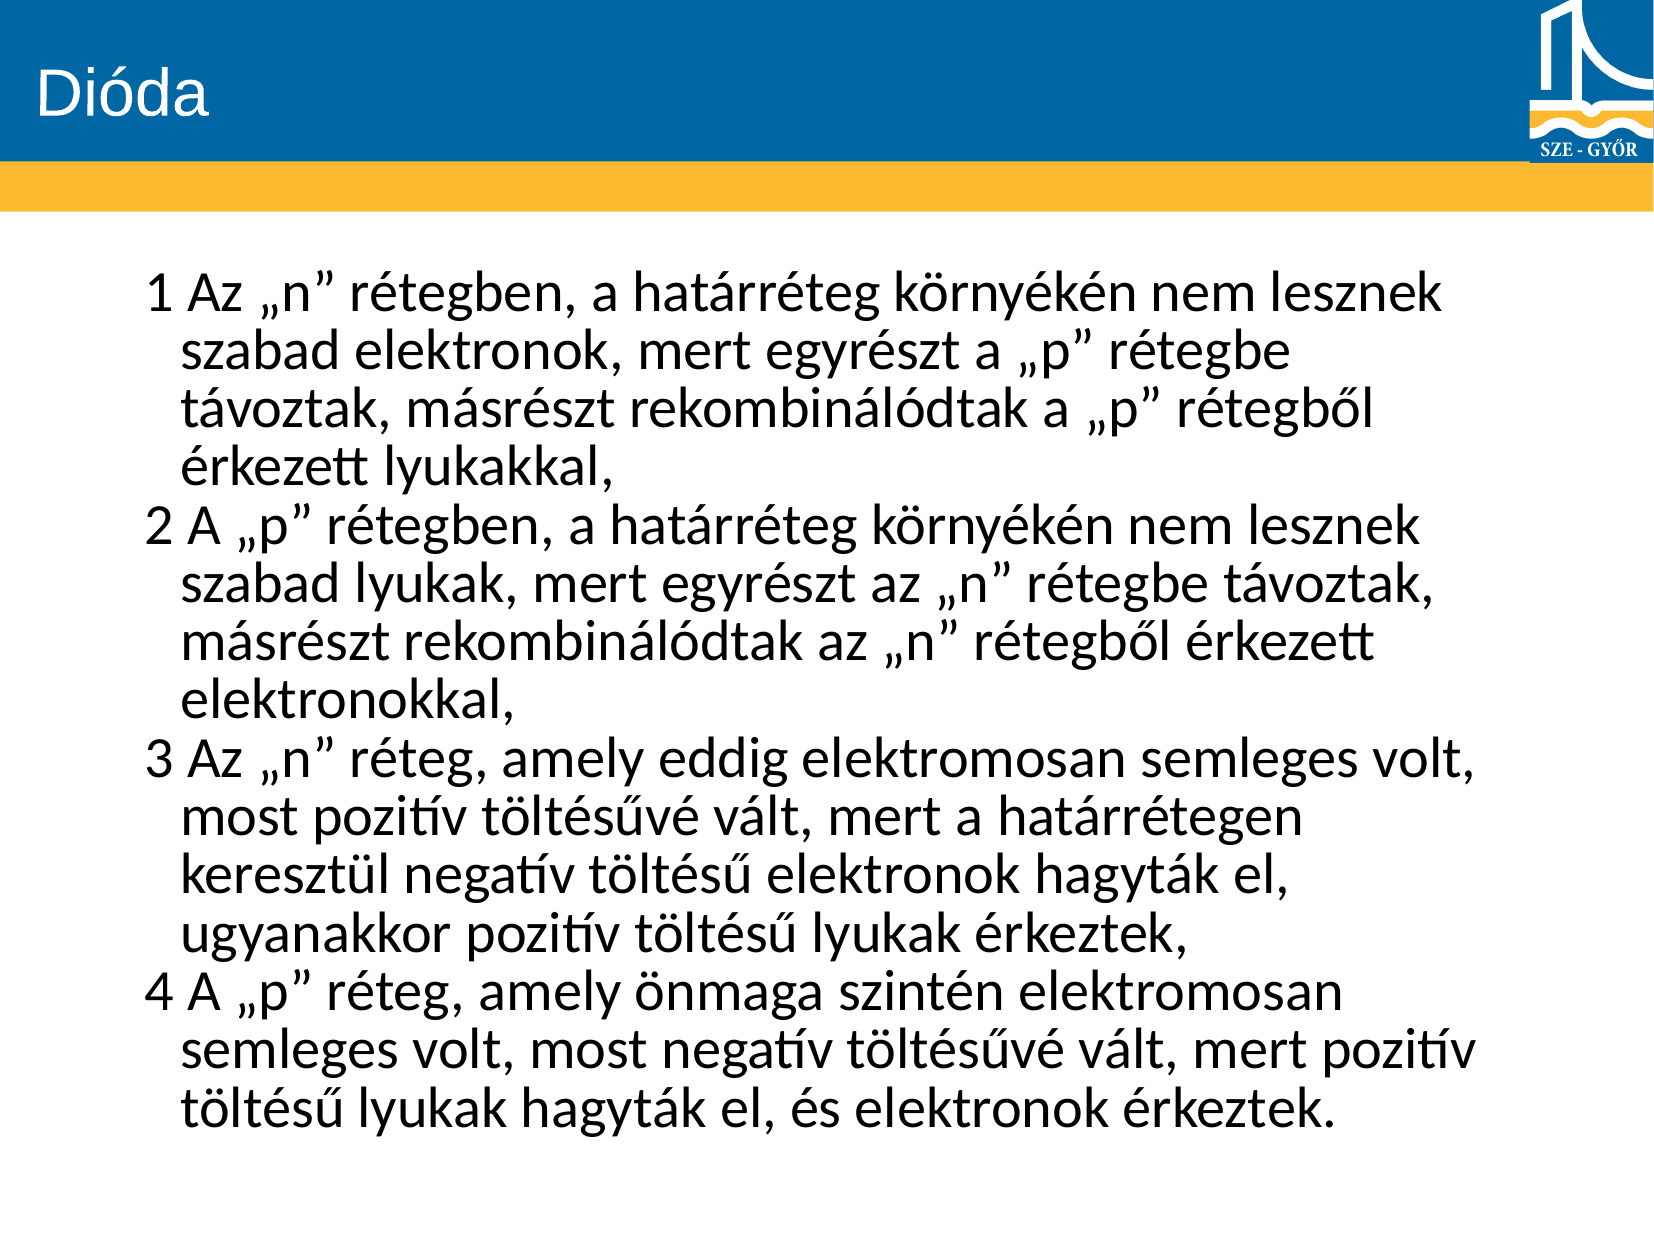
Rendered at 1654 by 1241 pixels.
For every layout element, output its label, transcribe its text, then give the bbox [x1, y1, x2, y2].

text_box Az „n” rétegben, a határréteg környékén nem lesznek szabad elektronok, mert egyrészt a „p” rétegbe távoztak, másrészt rekombinálódtak a „p” rétegből érkezett lyukakkal, A „p” rétegben, a határréteg környékén nem lesznek szabad lyukak, mert egyrészt az „n” rétegbe távoztak, másrészt rekombinálódtak az „n” rétegből érkezett elektronokkal, Az „n” réteg, amely eddig elektromosan semleges volt, most pozitív töltésűvé vált, mert a határrétegen keresztül negatív töltésű elektronok hagyták el, ugyanakkor pozitív töltésű lyukak érkeztek, A „p” réteg, amely önmaga szintén elektromosan semleges volt, most negatív töltésűvé vált, mert pozitív töltésű lyukak hagyták el, és elektronok érkeztek. [129, 259, 1501, 1157]
picture [1529, 0, 1654, 163]
text_box Dióda [34, 48, 1524, 144]
